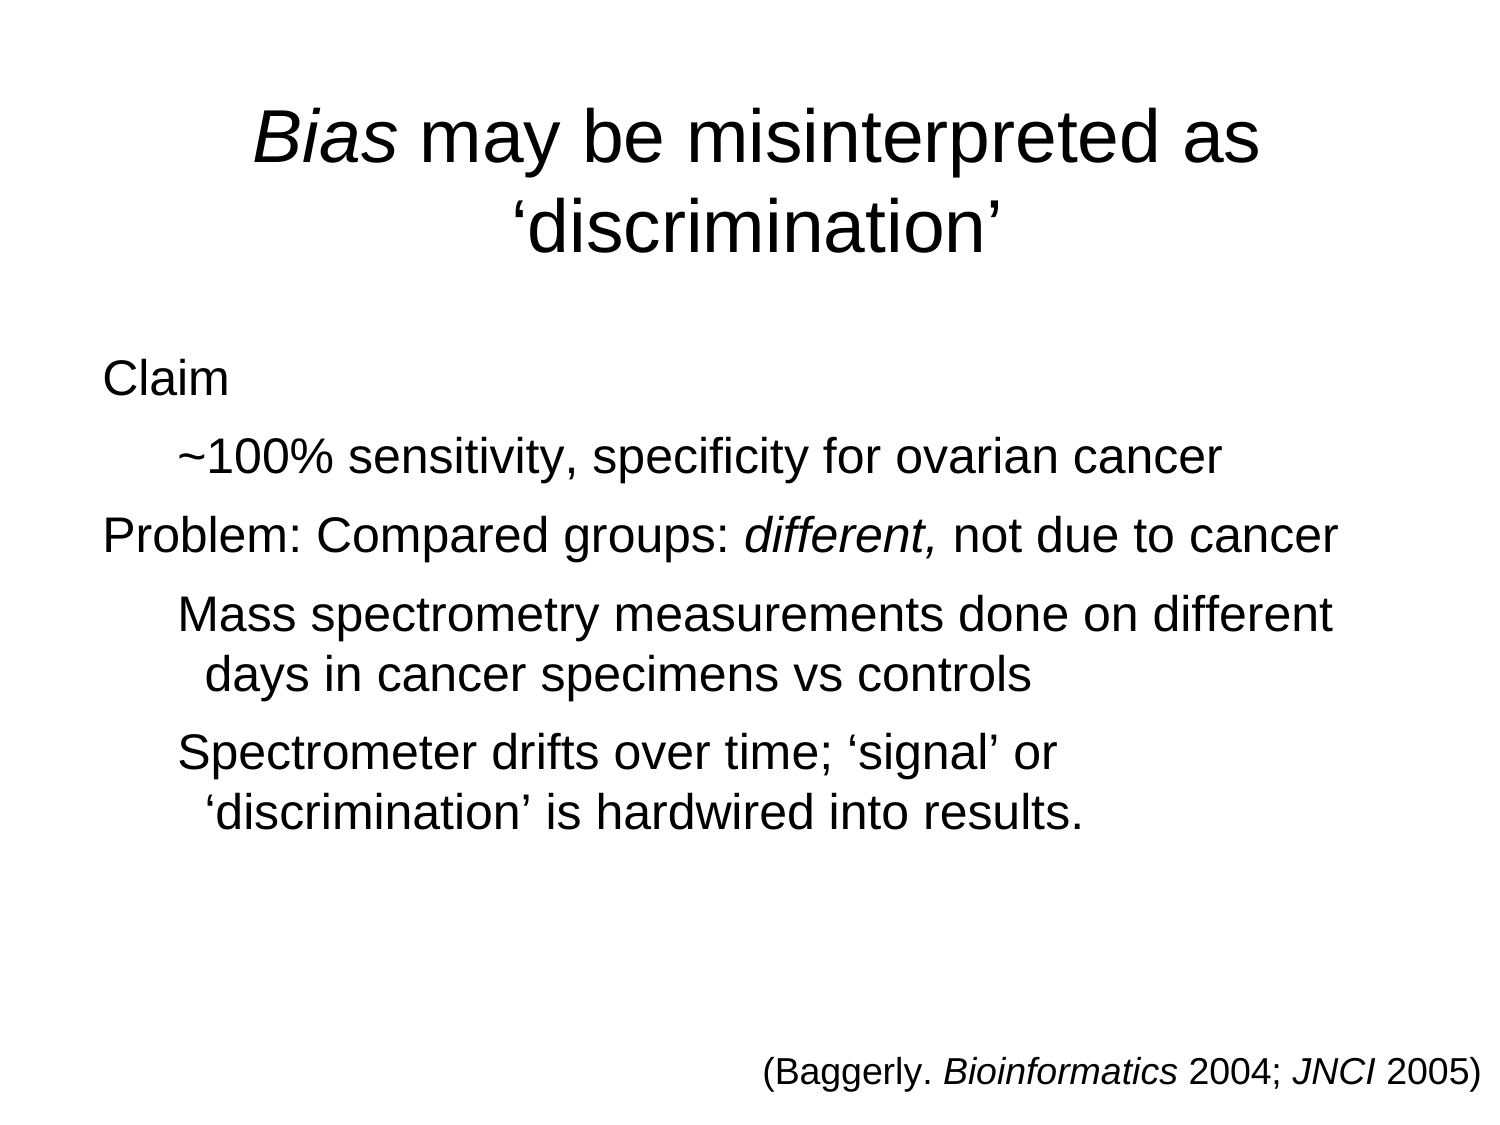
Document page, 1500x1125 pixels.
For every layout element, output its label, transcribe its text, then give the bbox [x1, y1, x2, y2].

title Bias may be misinterpreted as ‘discrimination’ [176, 77, 1339, 278]
text_box Claim ~100% sensitivity, specificity for ovarian cancer Problem: Compared groups: different, not due to cancer Mass spectrometry measurements done on different days in cancer specimens vs controls Spectrometer drifts over time; ‘signal’ or ‘discrimination’ is hardwired into results. [87, 337, 1401, 1026]
text_box (Baggerly. Bioinformatics 2004; JNCI 2005) [747, 1039, 1497, 1100]
